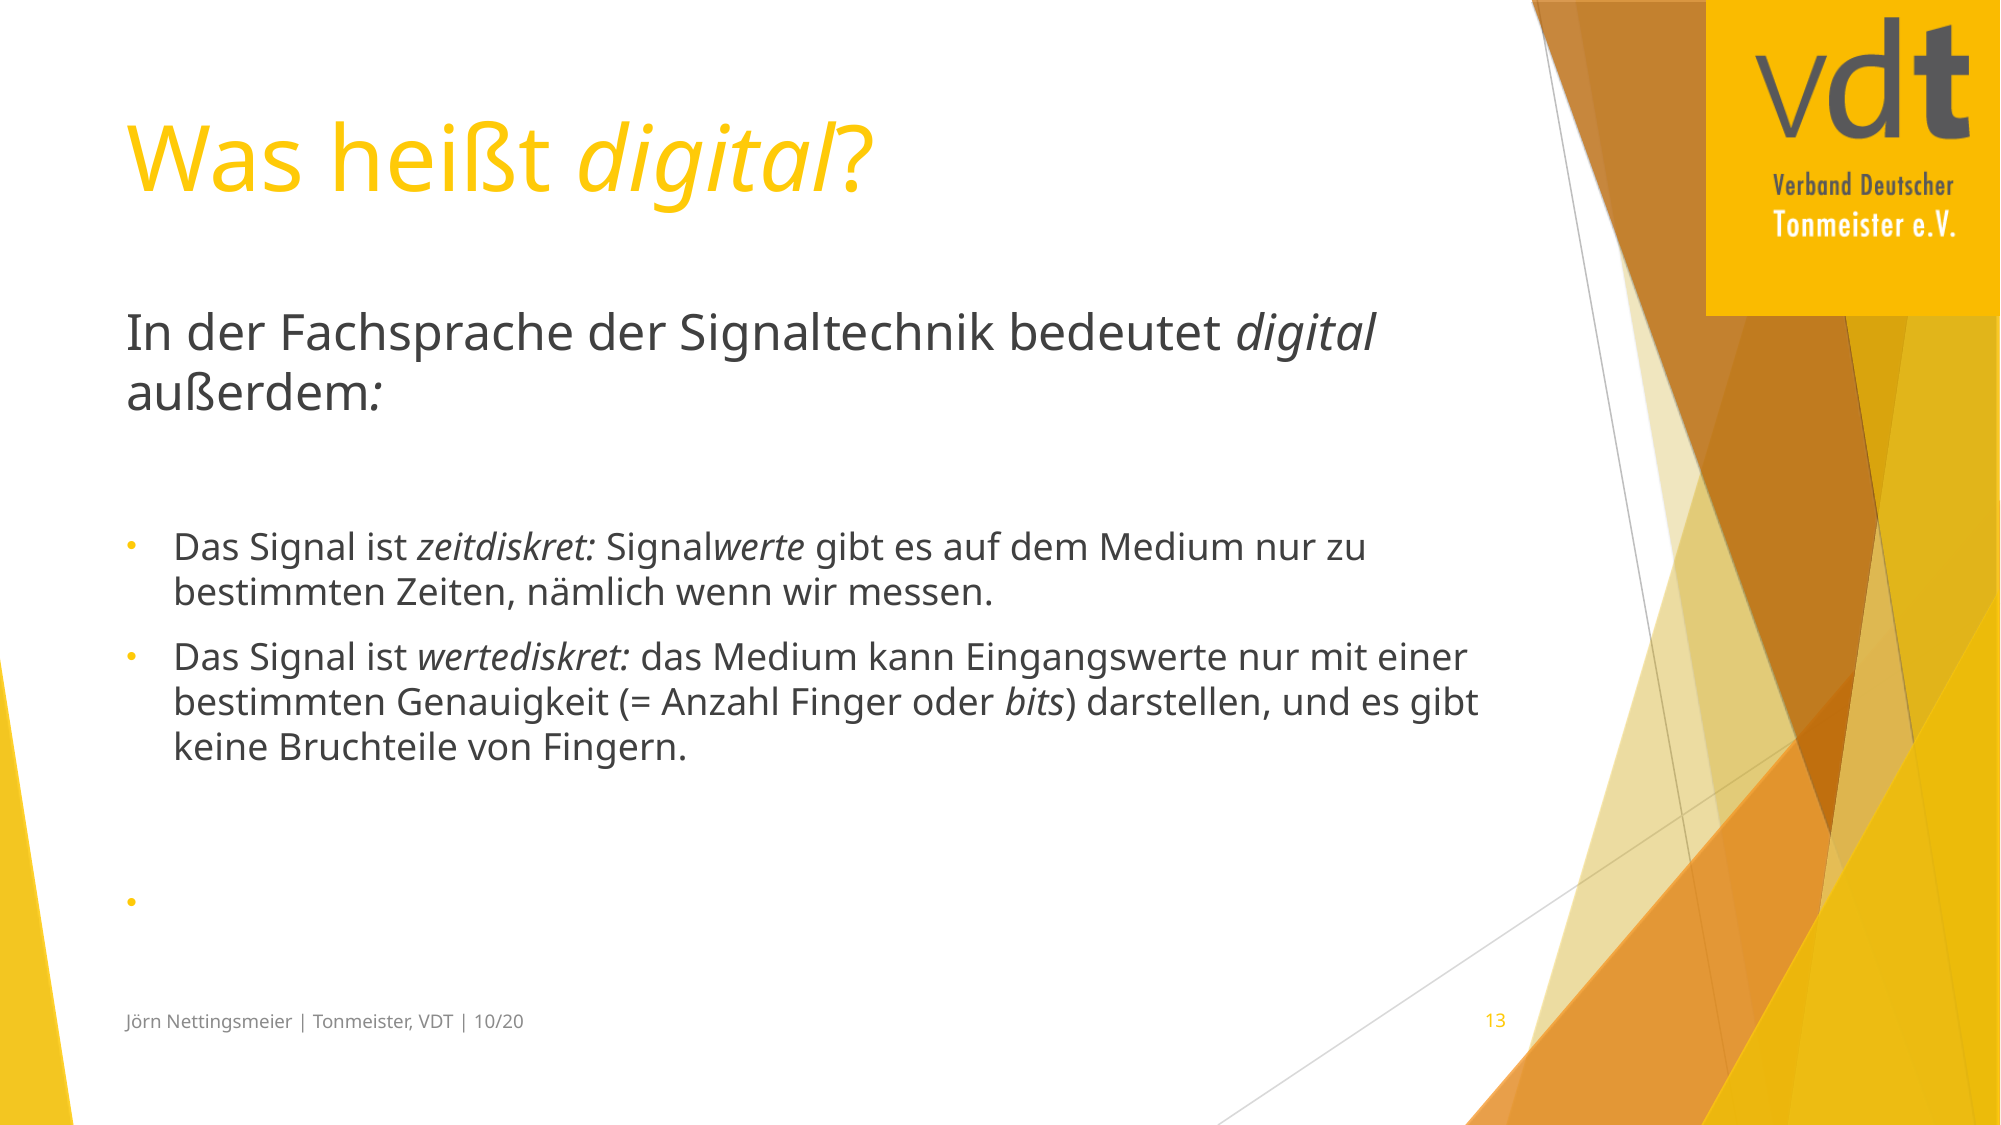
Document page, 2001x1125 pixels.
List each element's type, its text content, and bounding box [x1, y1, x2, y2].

picture [1706, 0, 2000, 316]
list In der Fachsprache der Signaltechnik bedeutet digital außerdem: Das Signal ist zeitdiskret: Signalwerte gibt es auf dem Medium nur zu bestimmten Zeiten, nämlich wenn wir messen. Das Signal ist wertediskret: das Medium kann Eingangswerte nur mit einer bestimmten Genauigkeit (= Anzahl Finger oder bits) darstellen, und es gibt keine Bruchteile von Fingern. [111, 365, 1576, 860]
slide_number <number> [1409, 991, 1522, 1051]
text_box Jörn Nettingsmeier | Tonmeister, VDT | 10/20 [111, 991, 1145, 1051]
title Was heißt digital? [111, 79, 1522, 230]
